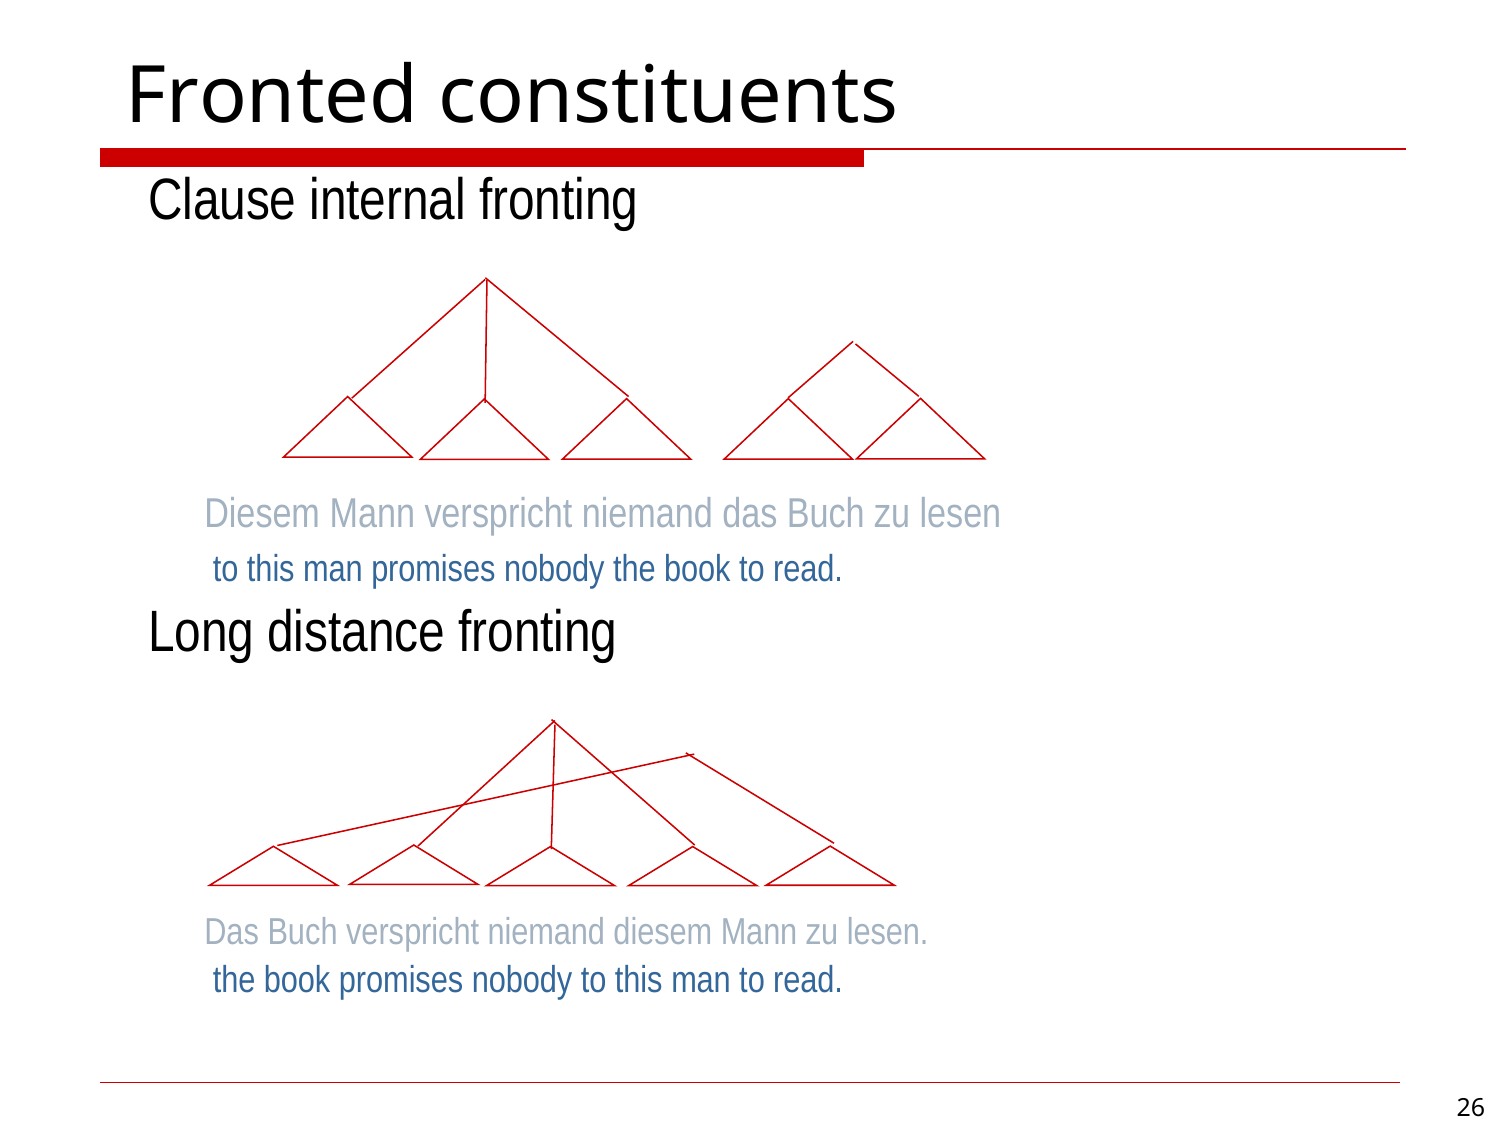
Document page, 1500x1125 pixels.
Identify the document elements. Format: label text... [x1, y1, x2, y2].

text_box Clause internal fronting Diesem Mann verspricht niemand das Buch zu lesen to this man promises nobody the book to read. Long distance fronting Das Buch verspricht niemand diesem Mann zu lesen. the book promises nobody to this man to read. [133, 163, 1500, 1042]
title Fronted constituents [110, 42, 1386, 154]
